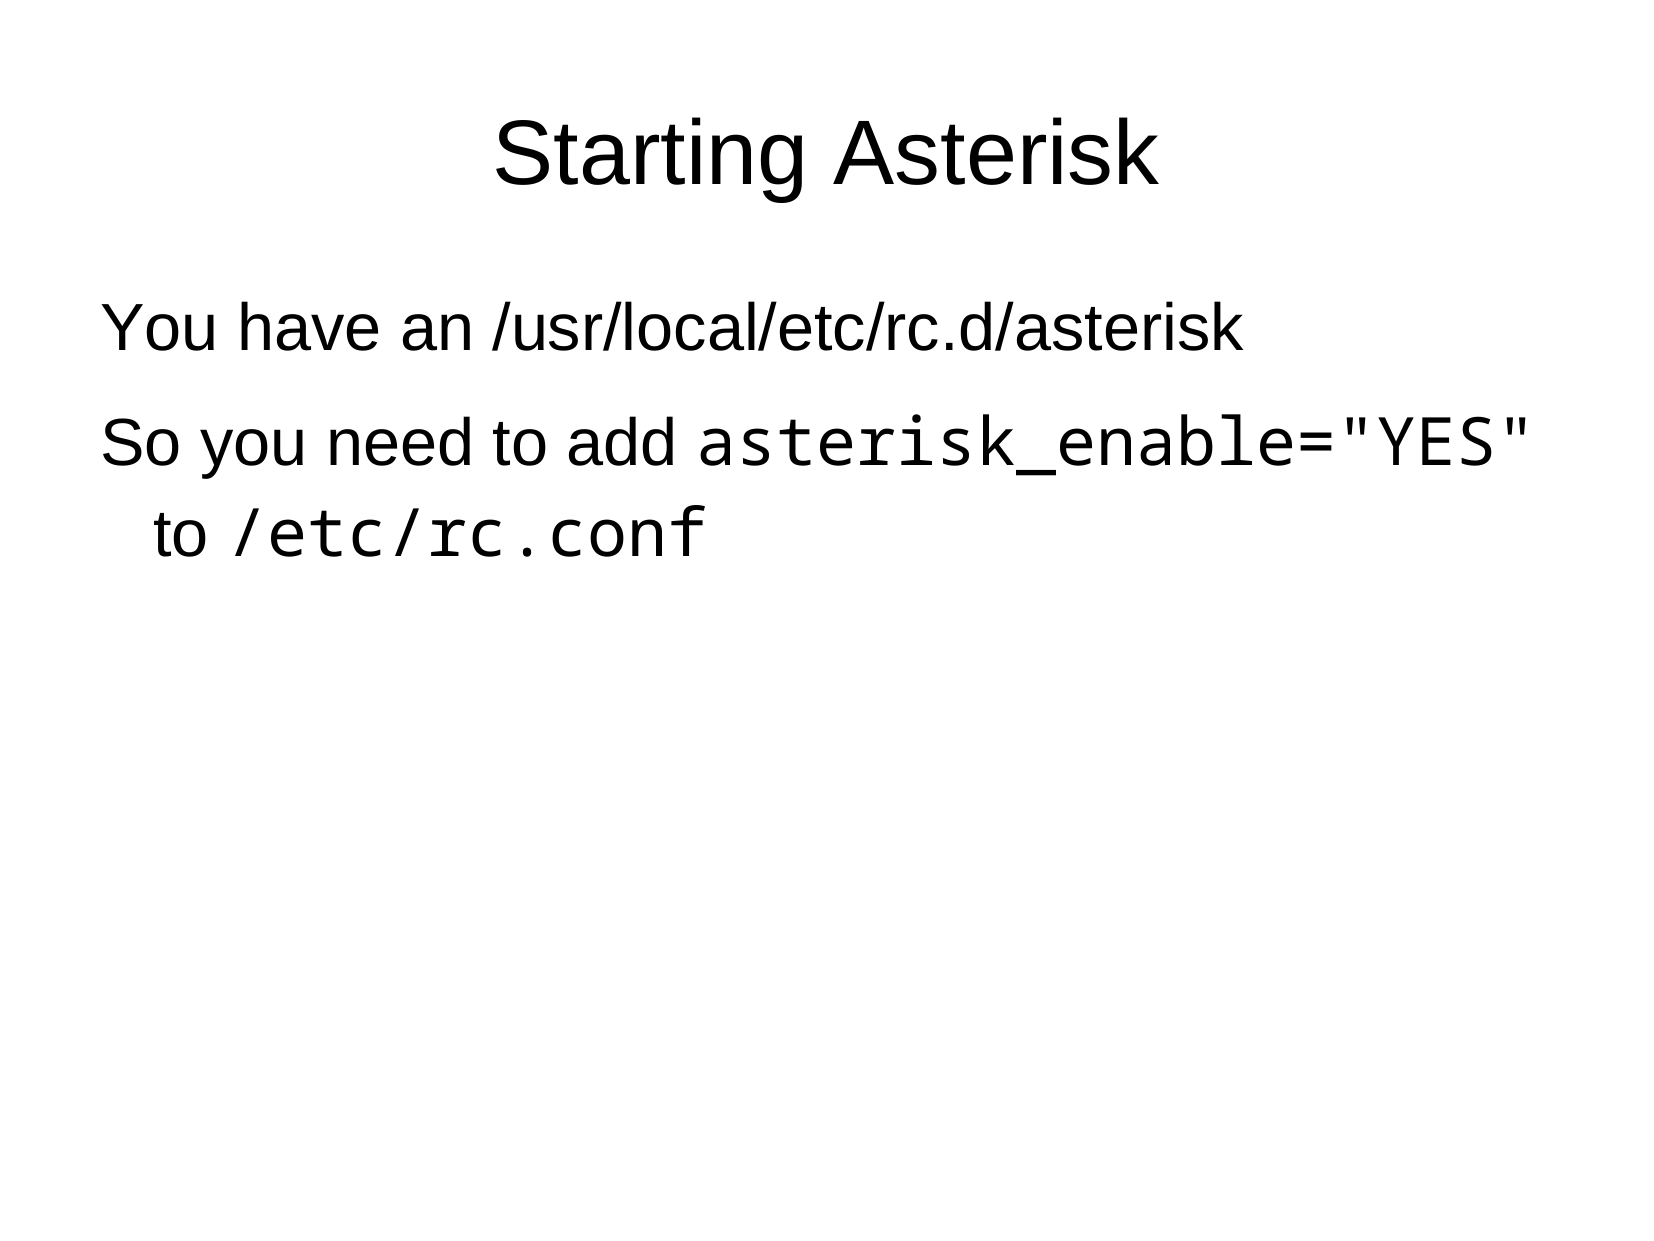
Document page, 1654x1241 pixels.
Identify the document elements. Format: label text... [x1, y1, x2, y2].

list You have an /usr/local/etc/rc.d/asterisk So you need to add asterisk_enable="YES" to /etc/rc.conf [82, 290, 1571, 1094]
title Starting Asterisk [82, 56, 1571, 250]
